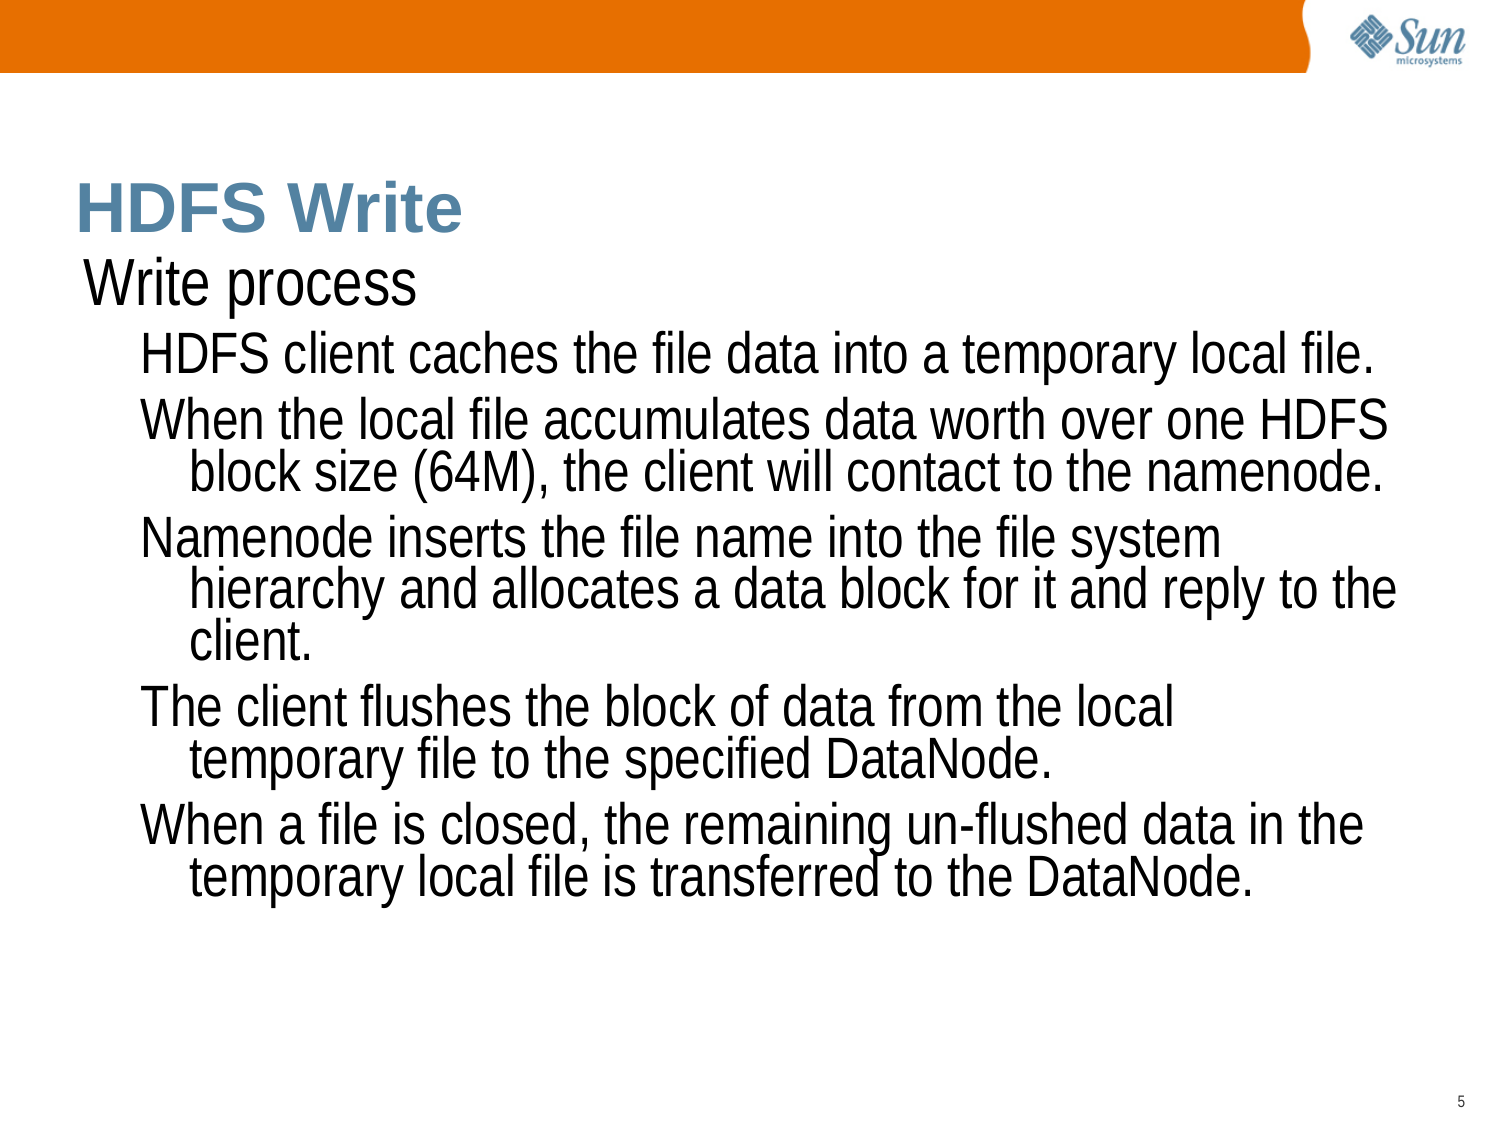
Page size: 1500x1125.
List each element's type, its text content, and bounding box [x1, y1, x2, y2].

picture [0, 0, 1500, 73]
title HDFS Write [74, 122, 1436, 246]
list Write process HDFS client caches the file data into a temporary local file. When the local file accumulates data worth over one HDFS block size (64M), the client will contact to the namenode. Namenode inserts the file name into the file system hierarchy and allocates a data block for it and reply to the client. The client flushes the block of data from the local temporary file to the specified DataNode. When a file is closed, the remaining un-flushed data in the temporary local file is transferred to the DataNode. [64, 258, 1400, 1125]
